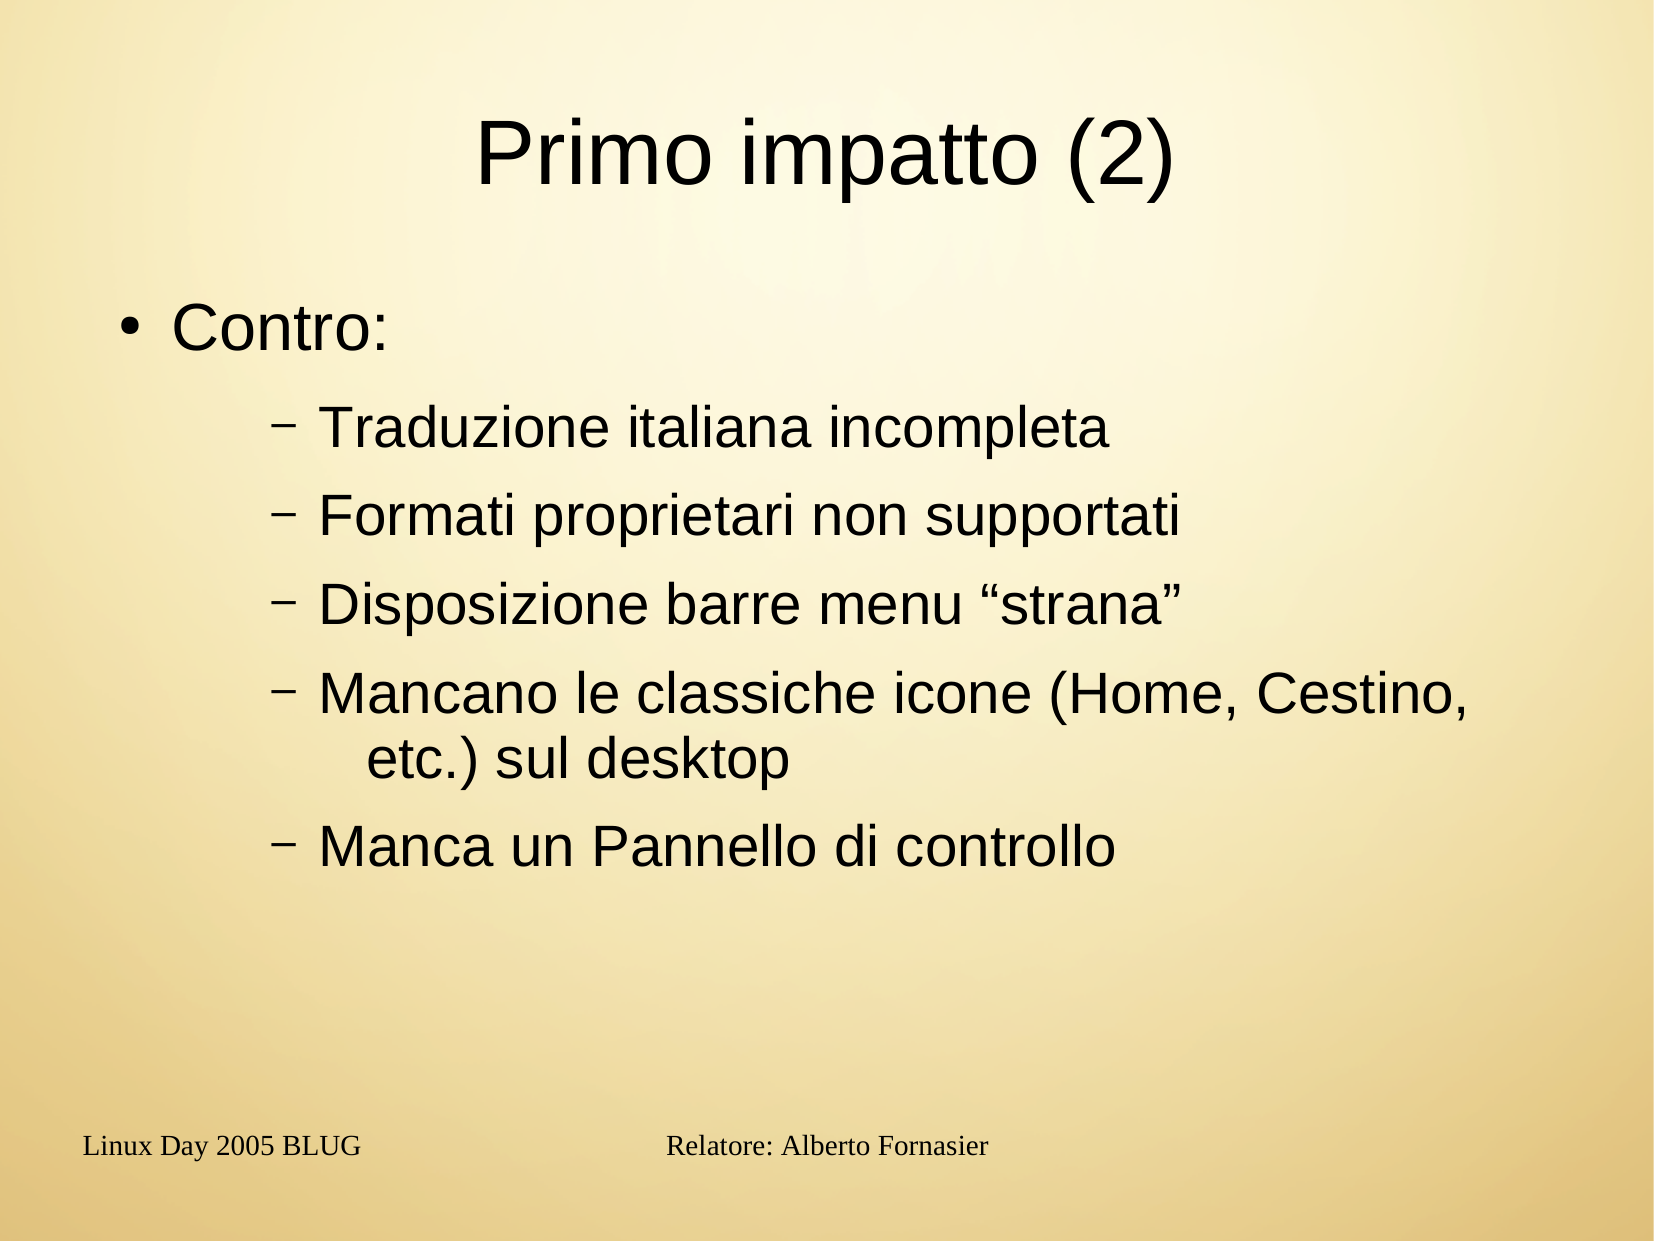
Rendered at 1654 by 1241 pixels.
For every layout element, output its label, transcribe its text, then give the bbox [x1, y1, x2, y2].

picture [0, 0, 1654, 1241]
title Primo impatto (2) [82, 49, 1571, 257]
list Contro: Traduzione italiana incompleta Formati proprietari non supportati Disposizione barre menu “strana” Mancano le classiche icone (Home, Cestino, etc.) sul desktop Manca un Pannello di controllo [82, 290, 1571, 1109]
